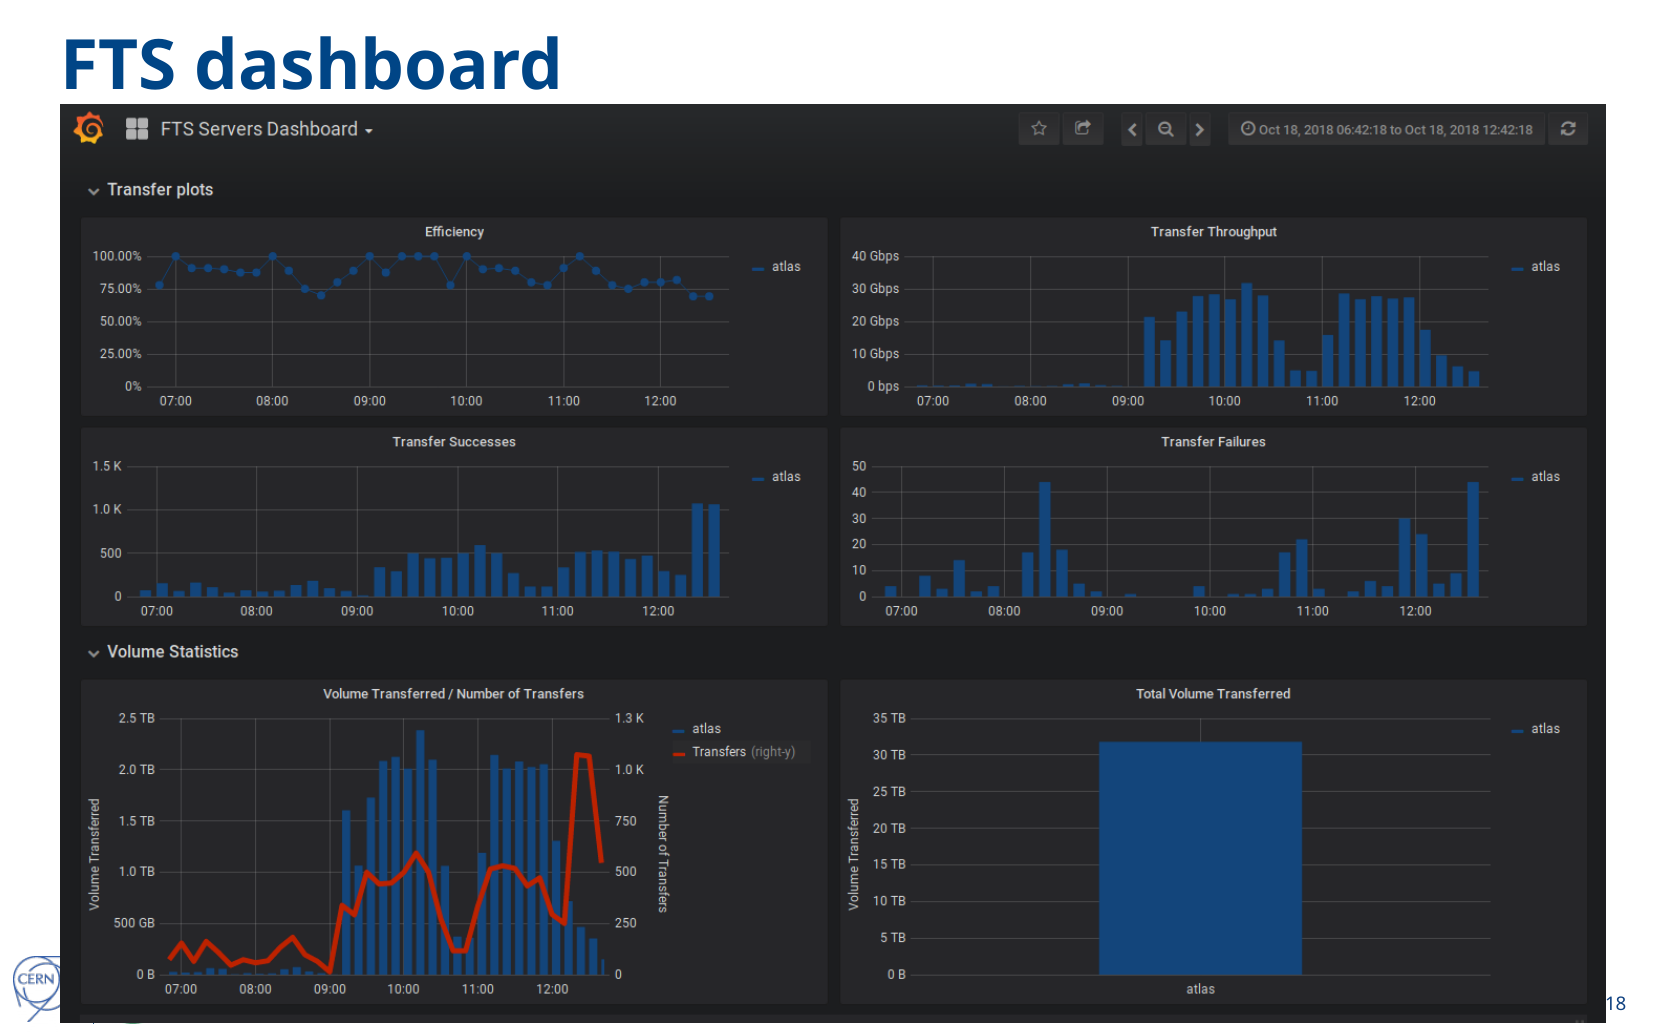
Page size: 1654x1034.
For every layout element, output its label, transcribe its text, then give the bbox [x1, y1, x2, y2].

title FTS dashboard [60, 0, 1528, 104]
picture [13, 104, 1606, 1032]
